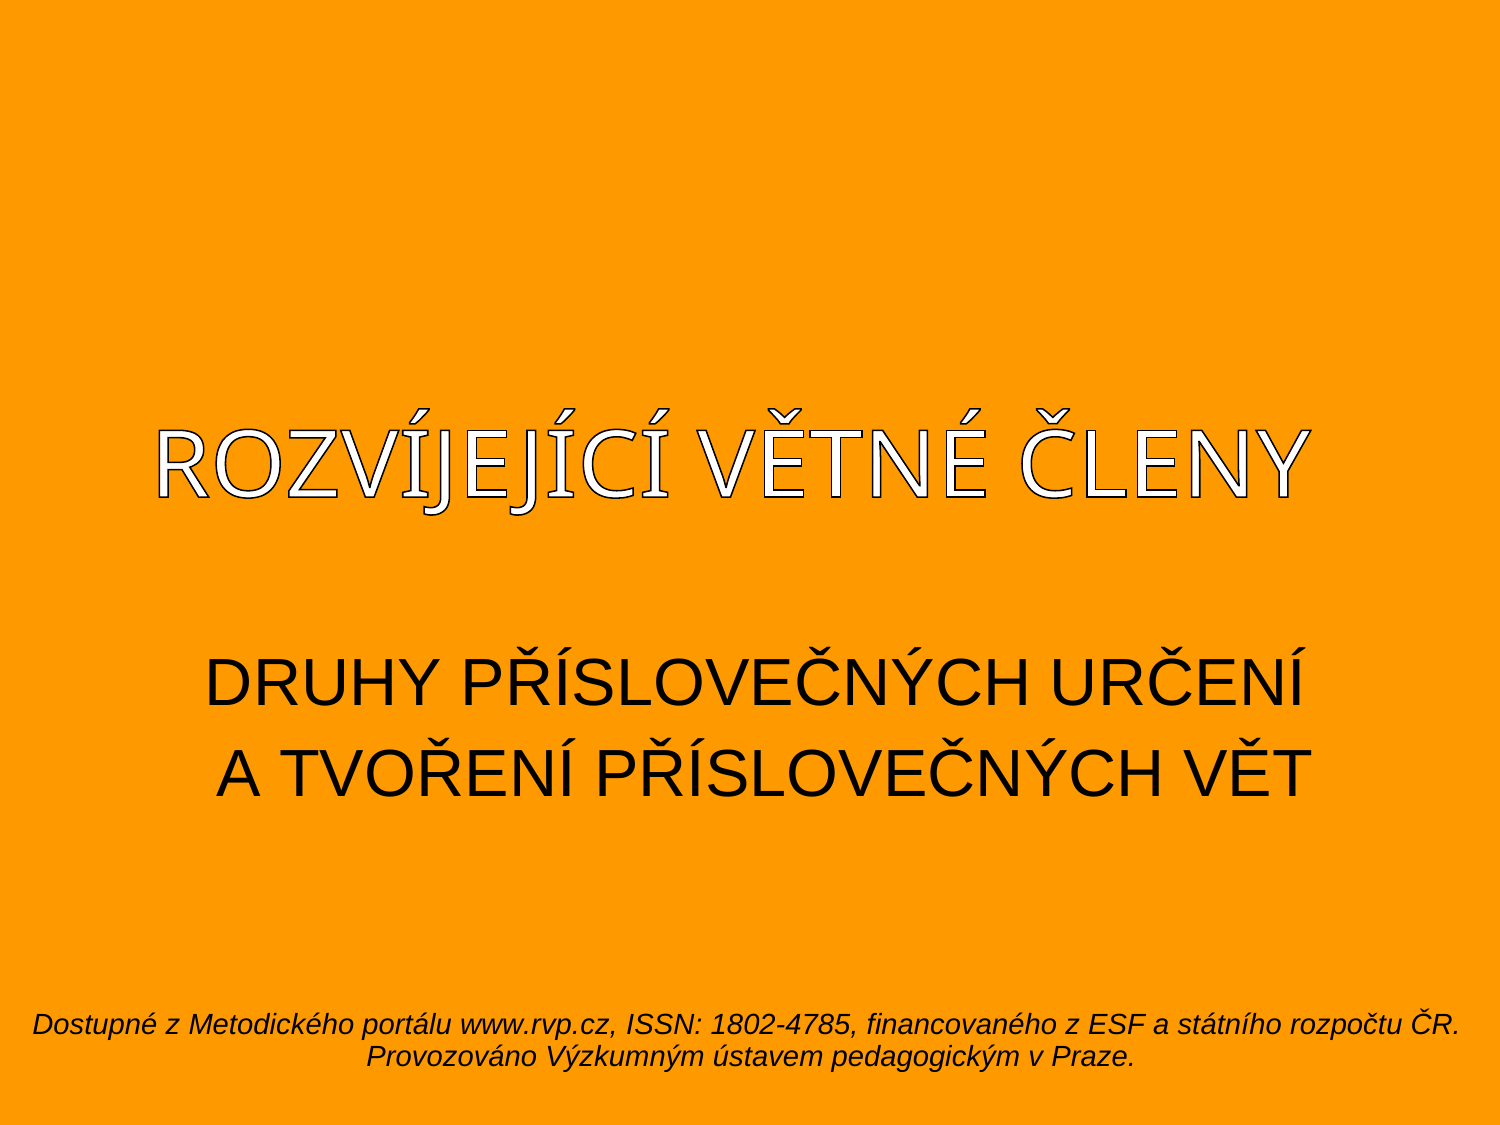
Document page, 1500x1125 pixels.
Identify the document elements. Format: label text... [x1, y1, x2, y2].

text_box ROZVÍJEJÍCÍ VĚTNÉ ČLENY [402, 430, 428, 498]
text_box ROZVÍJEJÍCÍ VĚTNÉ ČLENY [1191, 430, 1247, 498]
text_box ROZVÍJEJÍCÍ VĚTNÉ ČLENY [1036, 408, 1070, 424]
text_box DRUHY PŘÍSLOVEČNÝCH URČENÍ A TVOŘENÍ PŘÍSLOVEČNÝCH VĚT [123, 637, 1388, 926]
text_box ROZVÍJEJÍCÍ VĚTNÉ ČLENY [467, 430, 507, 498]
text_box ROZVÍJEJÍCÍ VĚTNÉ ČLENY [510, 430, 536, 516]
text_box ROZVÍJEJÍCÍ VĚTNÉ ČLENY [768, 408, 802, 424]
text_box Dostupné z Metodického portálu www.rvp.cz, ISSN: 1802-4785, financovaného z ESF a státního rozpočtu ČR. Provozováno Výzkumným ústavem pedagogickým v Praze. [17, 999, 1487, 1081]
text_box ROZVÍJEJÍCÍ VĚTNÉ ČLENY [1255, 430, 1311, 498]
text_box ROZVÍJEJÍCÍ VĚTNÉ ČLENY [946, 430, 985, 498]
text_box ROZVÍJEJÍCÍ VĚTNÉ ČLENY [642, 430, 668, 498]
text_box ROZVÍJEJÍCÍ VĚTNÉ ČLENY [1137, 430, 1177, 498]
text_box ROZVÍJEJÍCÍ VĚTNÉ ČLENY [159, 430, 209, 498]
text_box ROZVÍJEJÍCÍ VĚTNÉ ČLENY [1022, 429, 1075, 499]
text_box ROZVÍJEJÍCÍ VĚTNÉ ČLENY [548, 430, 574, 498]
text_box ROZVÍJEJÍCÍ VĚTNÉ ČLENY [696, 430, 756, 498]
text_box ROZVÍJEJÍCÍ VĚTNÉ ČLENY [288, 430, 337, 498]
text_box ROZVÍJEJÍCÍ VĚTNÉ ČLENY [583, 429, 636, 499]
text_box ROZVÍJEJÍCÍ VĚTNÉ ČLENY [764, 430, 804, 498]
text_box ROZVÍJEJÍCÍ VĚTNÉ ČLENY [216, 429, 281, 499]
title [112, 349, 1388, 591]
text_box ROZVÍJEJÍCÍ VĚTNÉ ČLENY [1086, 430, 1126, 498]
text_box ROZVÍJEJÍCÍ VĚTNÉ ČLENY [340, 430, 399, 498]
text_box ROZVÍJEJÍCÍ VĚTNÉ ČLENY [810, 430, 863, 498]
text_box ROZVÍJEJÍCÍ VĚTNÉ ČLENY [424, 430, 450, 516]
text_box ROZVÍJEJÍCÍ VĚTNÉ ČLENY [872, 430, 928, 498]
